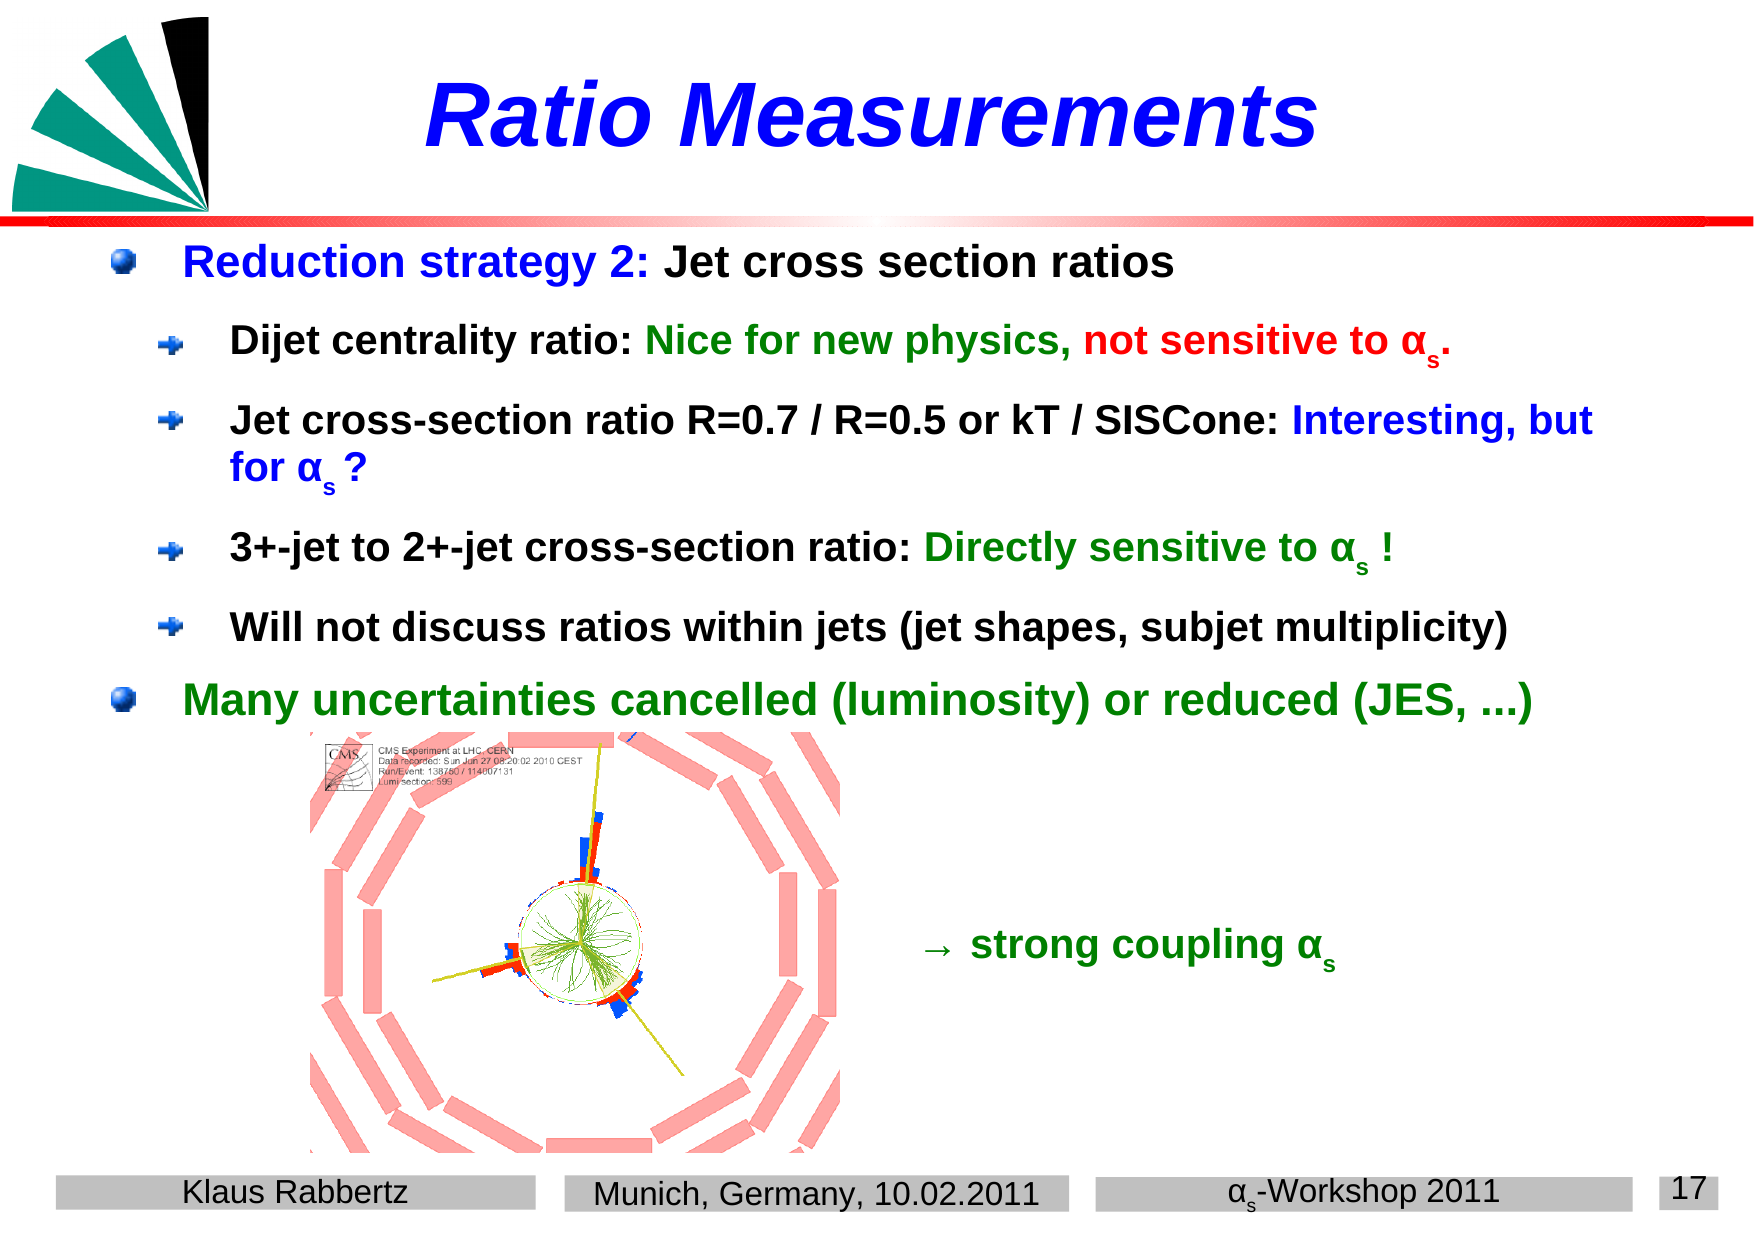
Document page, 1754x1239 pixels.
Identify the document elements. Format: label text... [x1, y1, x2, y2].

picture [310, 732, 840, 1153]
title Ratio Measurements [220, 16, 1525, 213]
picture [12, 17, 209, 214]
list Reduction strategy 2: Jet cross section ratios Dijet centrality ratio: Nice for new physics, not sensitive to αs. Jet cross-section ratio R=0.7 / R=0.5 or kT / SISCone: Interesting, but for αs ? 3+-jet to 2+-jet cross-section ratio: Directly sensitive to αs ! Will not discuss ratios within jets (jet shapes, subjet multiplicity) Many uncertainties cancelled (luminosity) or reduced (JES, ...) [99, 236, 1639, 1117]
